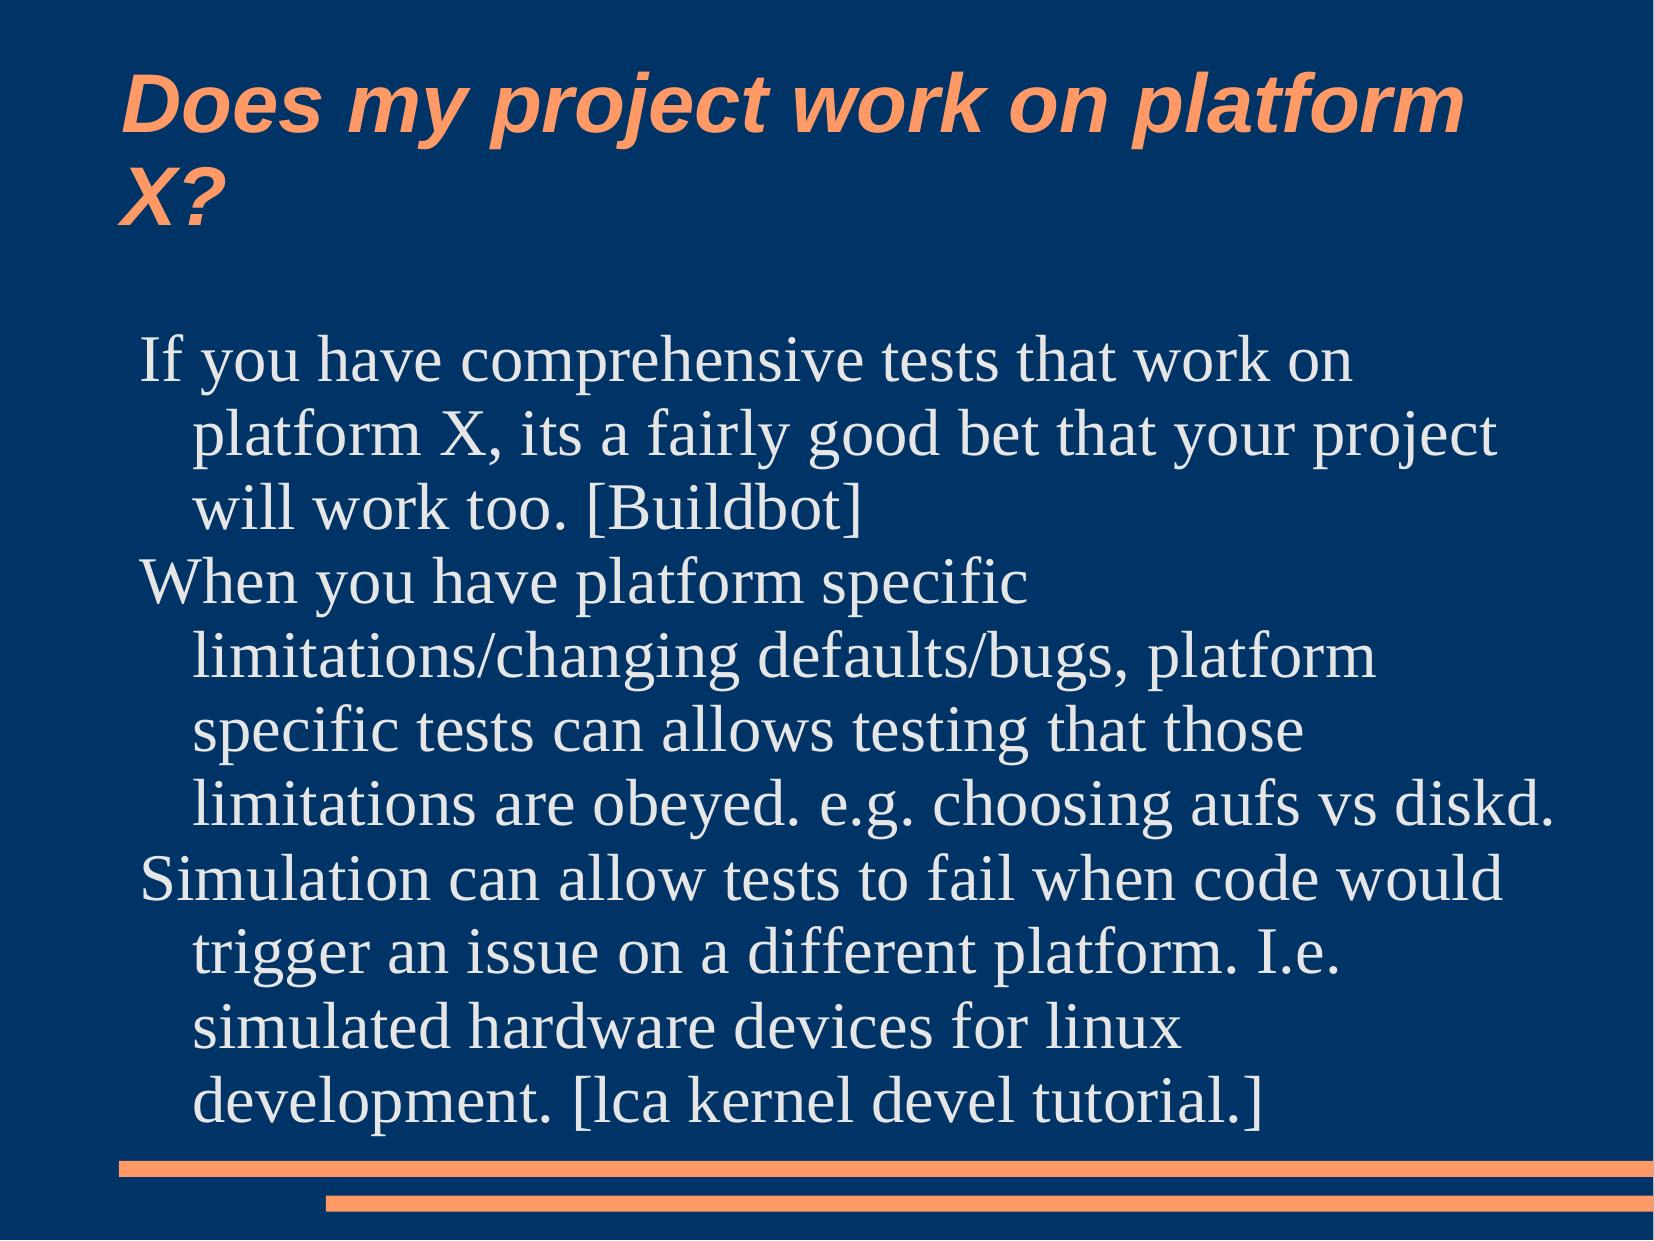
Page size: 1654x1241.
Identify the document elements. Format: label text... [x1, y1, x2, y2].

list If you have comprehensive tests that work on platform X, its a fairly good bet that your project will work too. [Buildbot] When you have platform specific limitations/changing defaults/bugs, platform specific tests can allows testing that those limitations are obeyed. e.g. choosing aufs vs diskd. Simulation can allow tests to fail when code would trigger an issue on a different platform. I.e. simulated hardware devices for linux development. [lca kernel devel tutorial.] [121, 322, 1561, 1137]
title Does my project work on platform X? [121, 53, 1534, 247]
